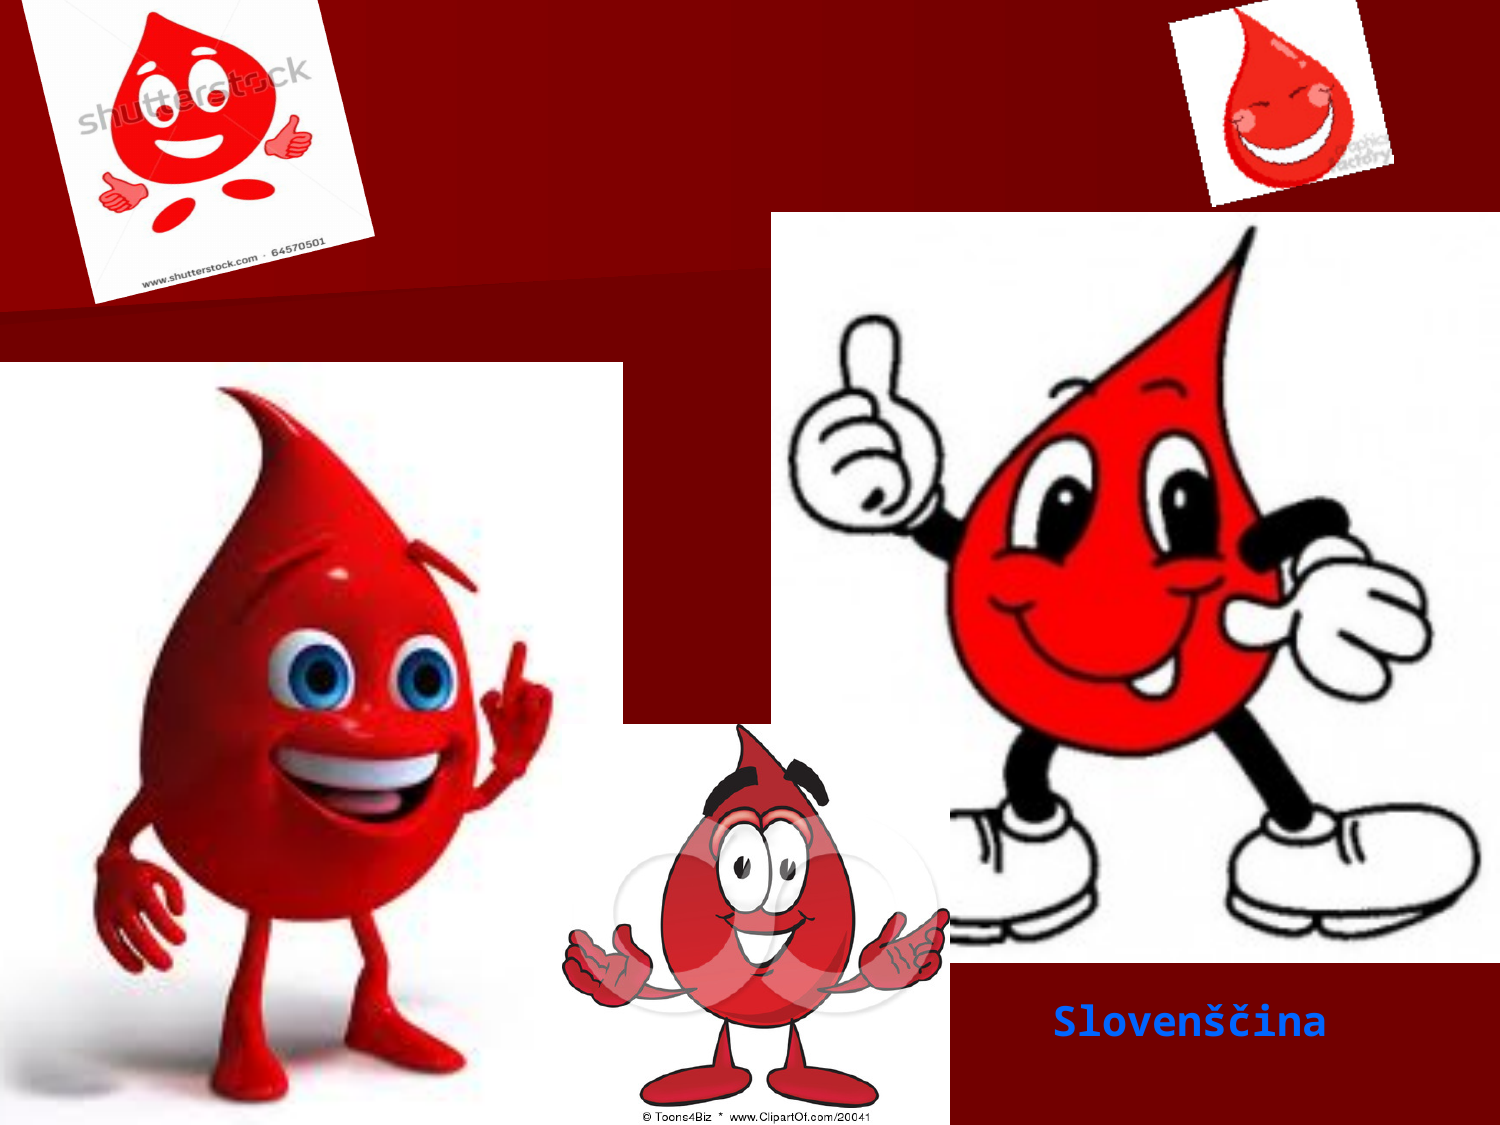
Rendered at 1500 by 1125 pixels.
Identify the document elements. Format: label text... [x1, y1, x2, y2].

picture [0, 212, 1500, 1125]
title Hvala za pozornost [187, 1074, 1500, 1125]
picture [21, 0, 375, 304]
text_box Slovenščina [1037, 987, 1500, 1053]
picture [1168, 0, 1394, 207]
